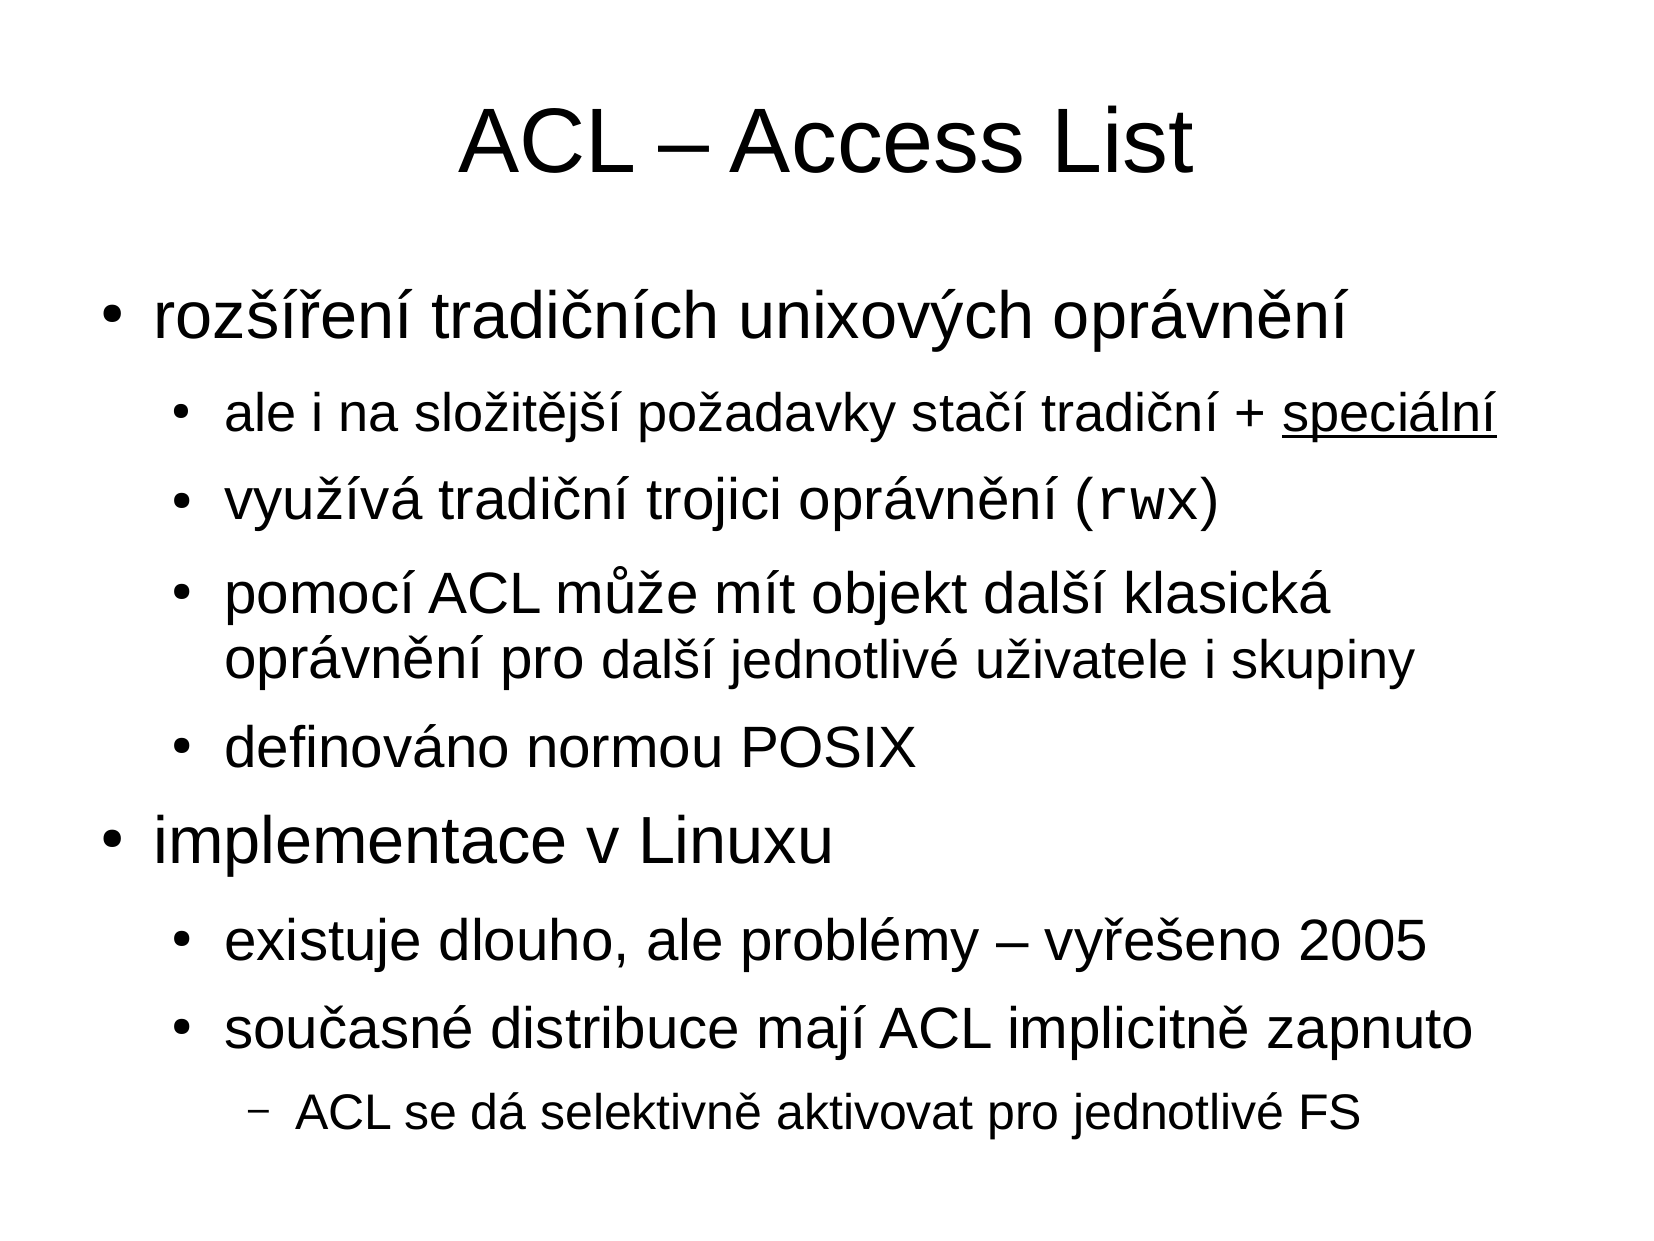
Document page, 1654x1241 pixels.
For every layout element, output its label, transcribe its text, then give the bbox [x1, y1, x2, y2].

title ACL – Access List [82, 45, 1571, 238]
list rozšíření tradičních unixových oprávnění ale i na složitější požadavky stačí tradiční + speciální využívá tradiční trojici oprávnění (rwx) pomocí ACL může mít objekt další klasická oprávnění pro další jednotlivé uživatele i skupiny definováno normou POSIX implementace v Linuxu existuje dlouho, ale problémy – vyřešeno 2005 současné distribuce mají ACL implicitně zapnuto ACL se dá selektivně aktivovat pro jednotlivé FS [82, 278, 1571, 1141]
